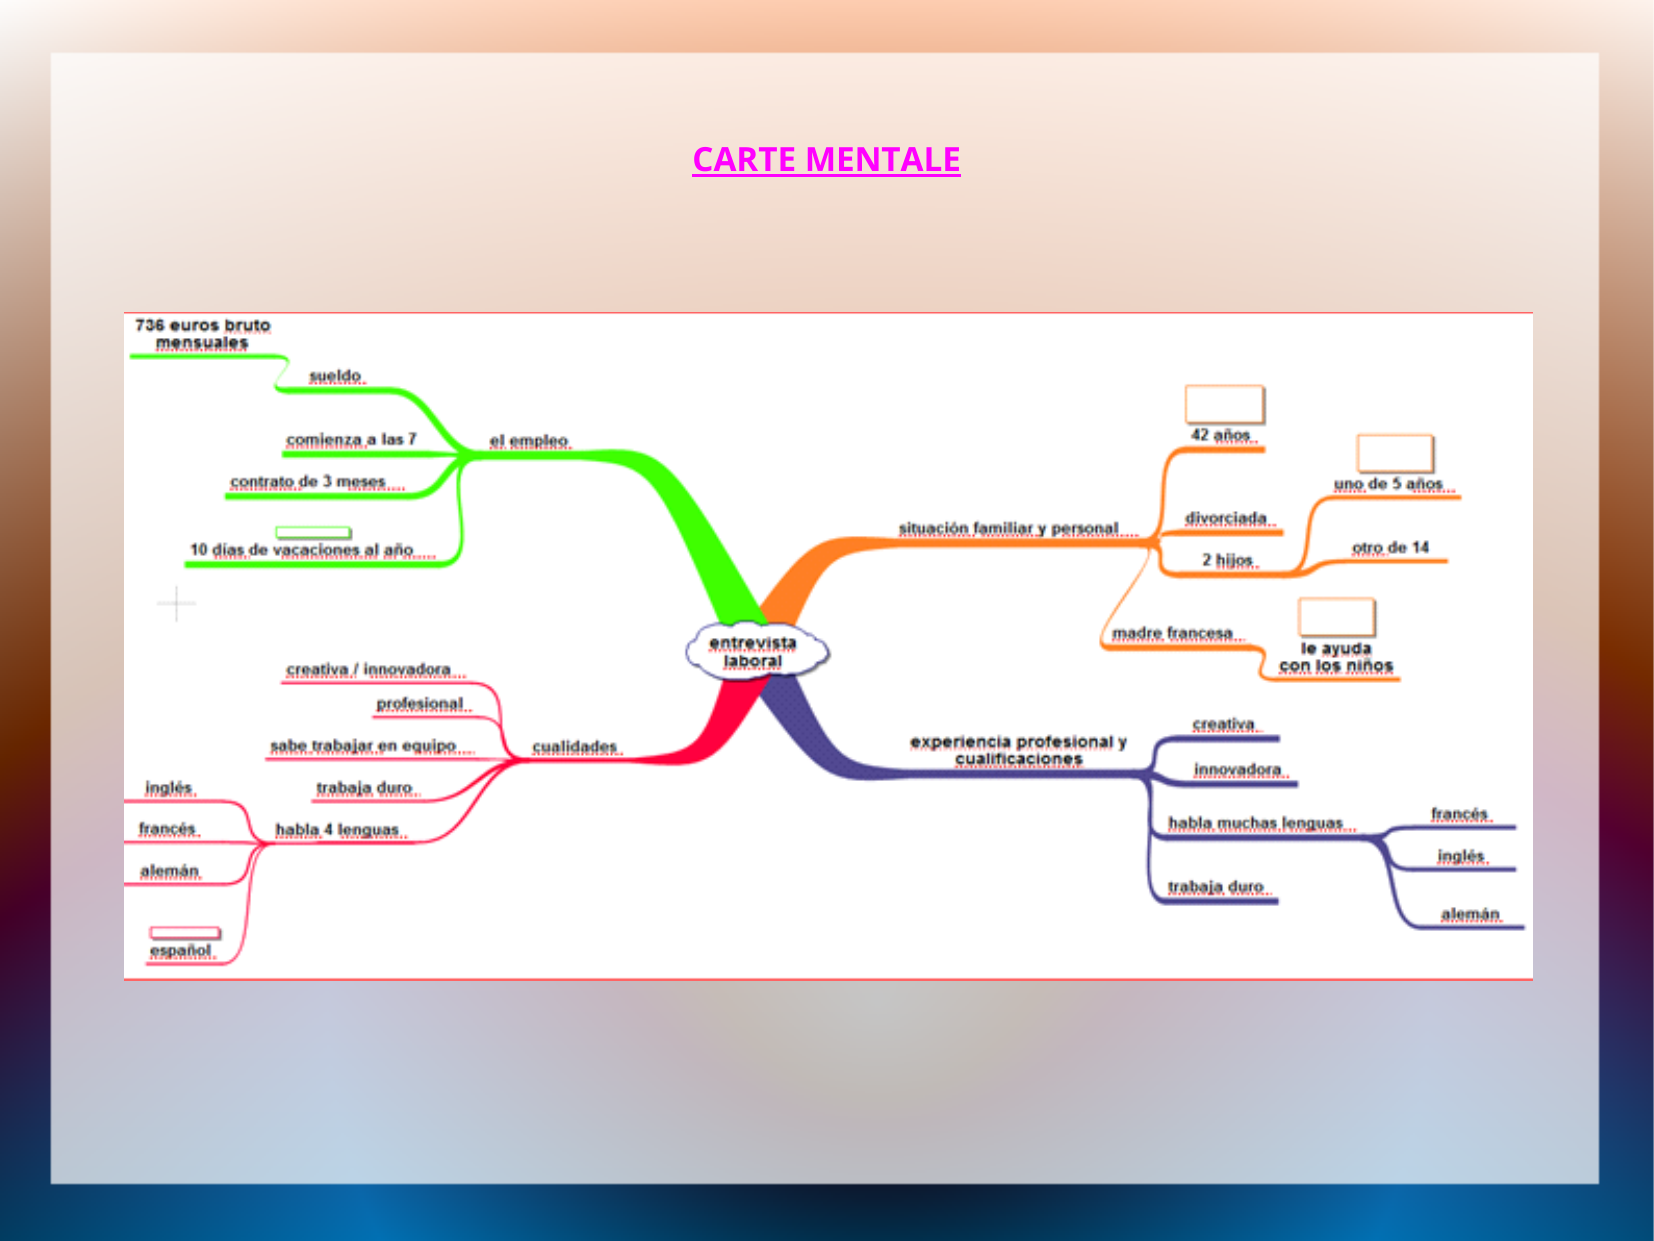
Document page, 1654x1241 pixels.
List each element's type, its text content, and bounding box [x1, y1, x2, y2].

picture [0, 0, 1654, 1241]
title CARTE MENTALE [82, 55, 1571, 263]
text_box [0, 354, 124, 634]
